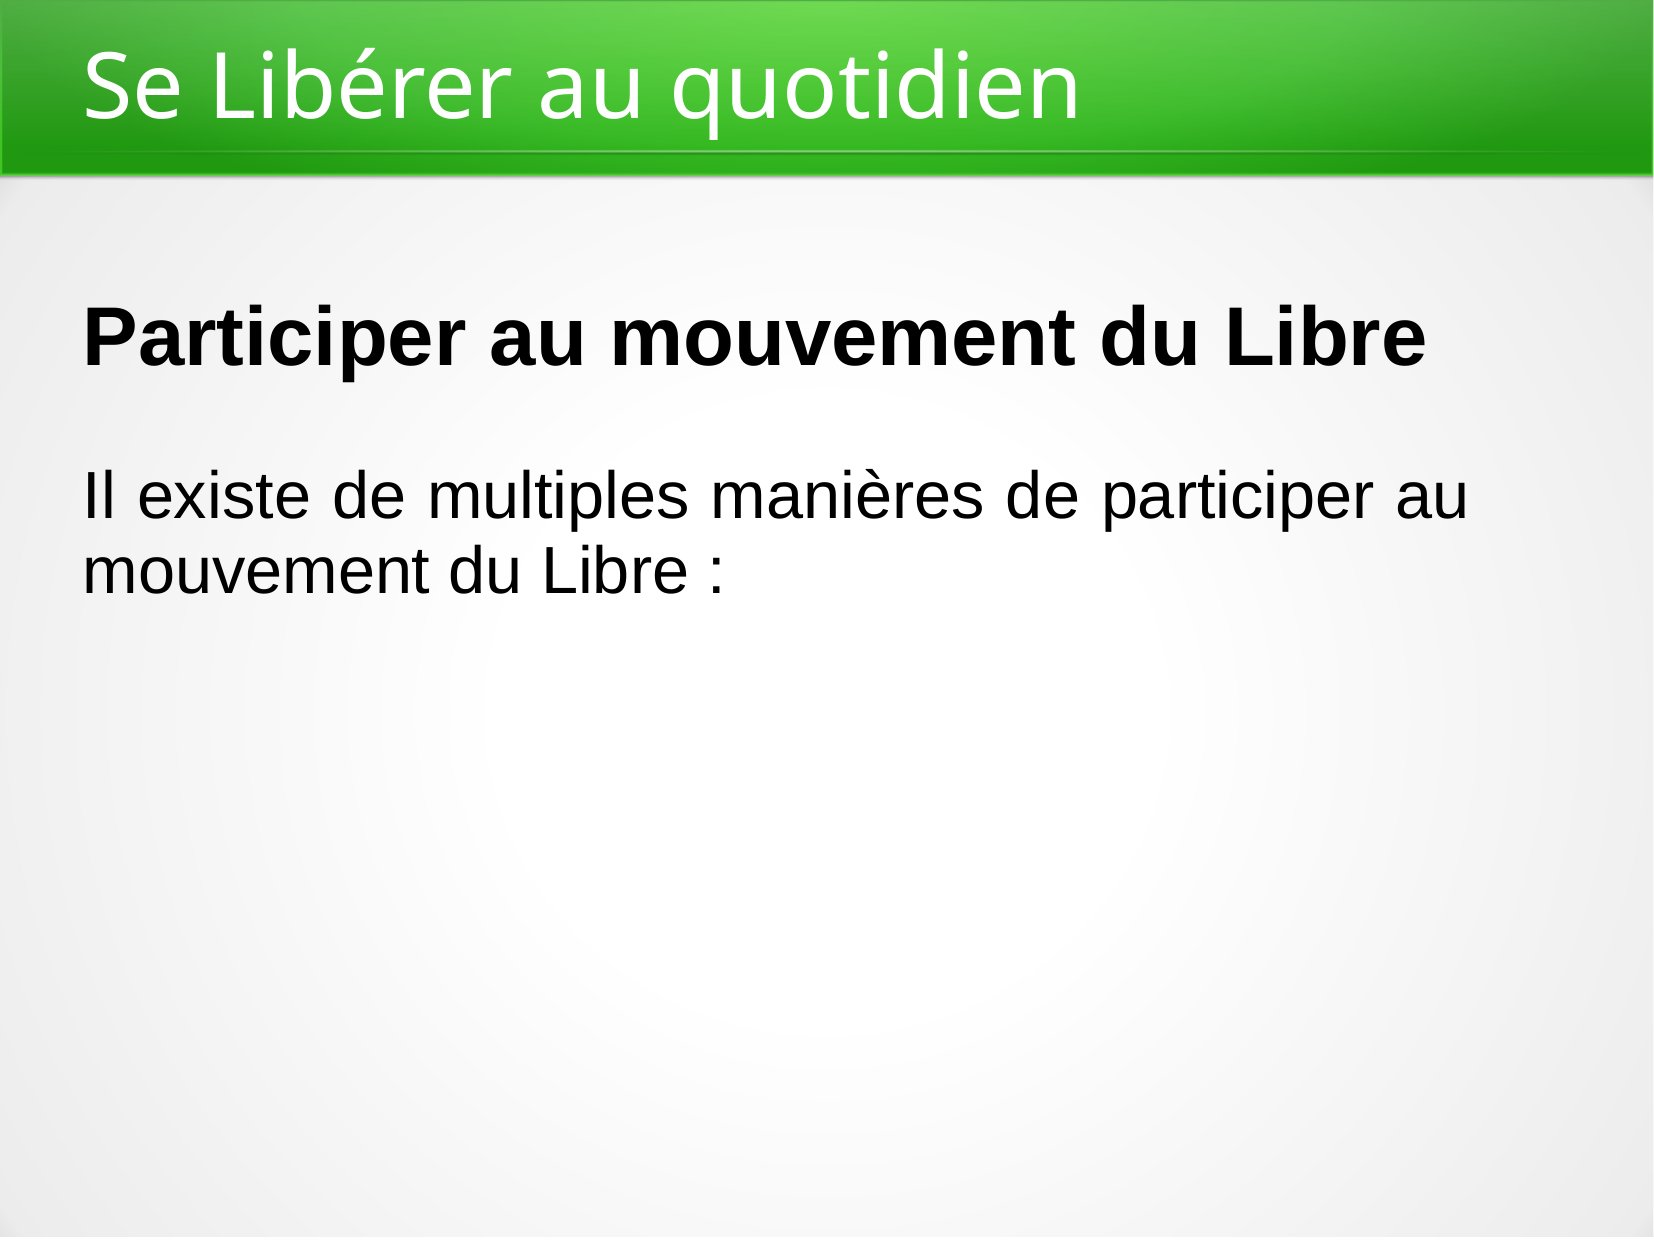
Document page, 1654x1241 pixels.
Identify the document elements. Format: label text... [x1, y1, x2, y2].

subtitle Participer au mouvement du Libre Il existe de multiples manières de participer au mouvement du Libre : [82, 290, 1571, 1010]
title Se Libérer au quotidien [82, 11, 1571, 154]
picture [0, 0, 1654, 1237]
